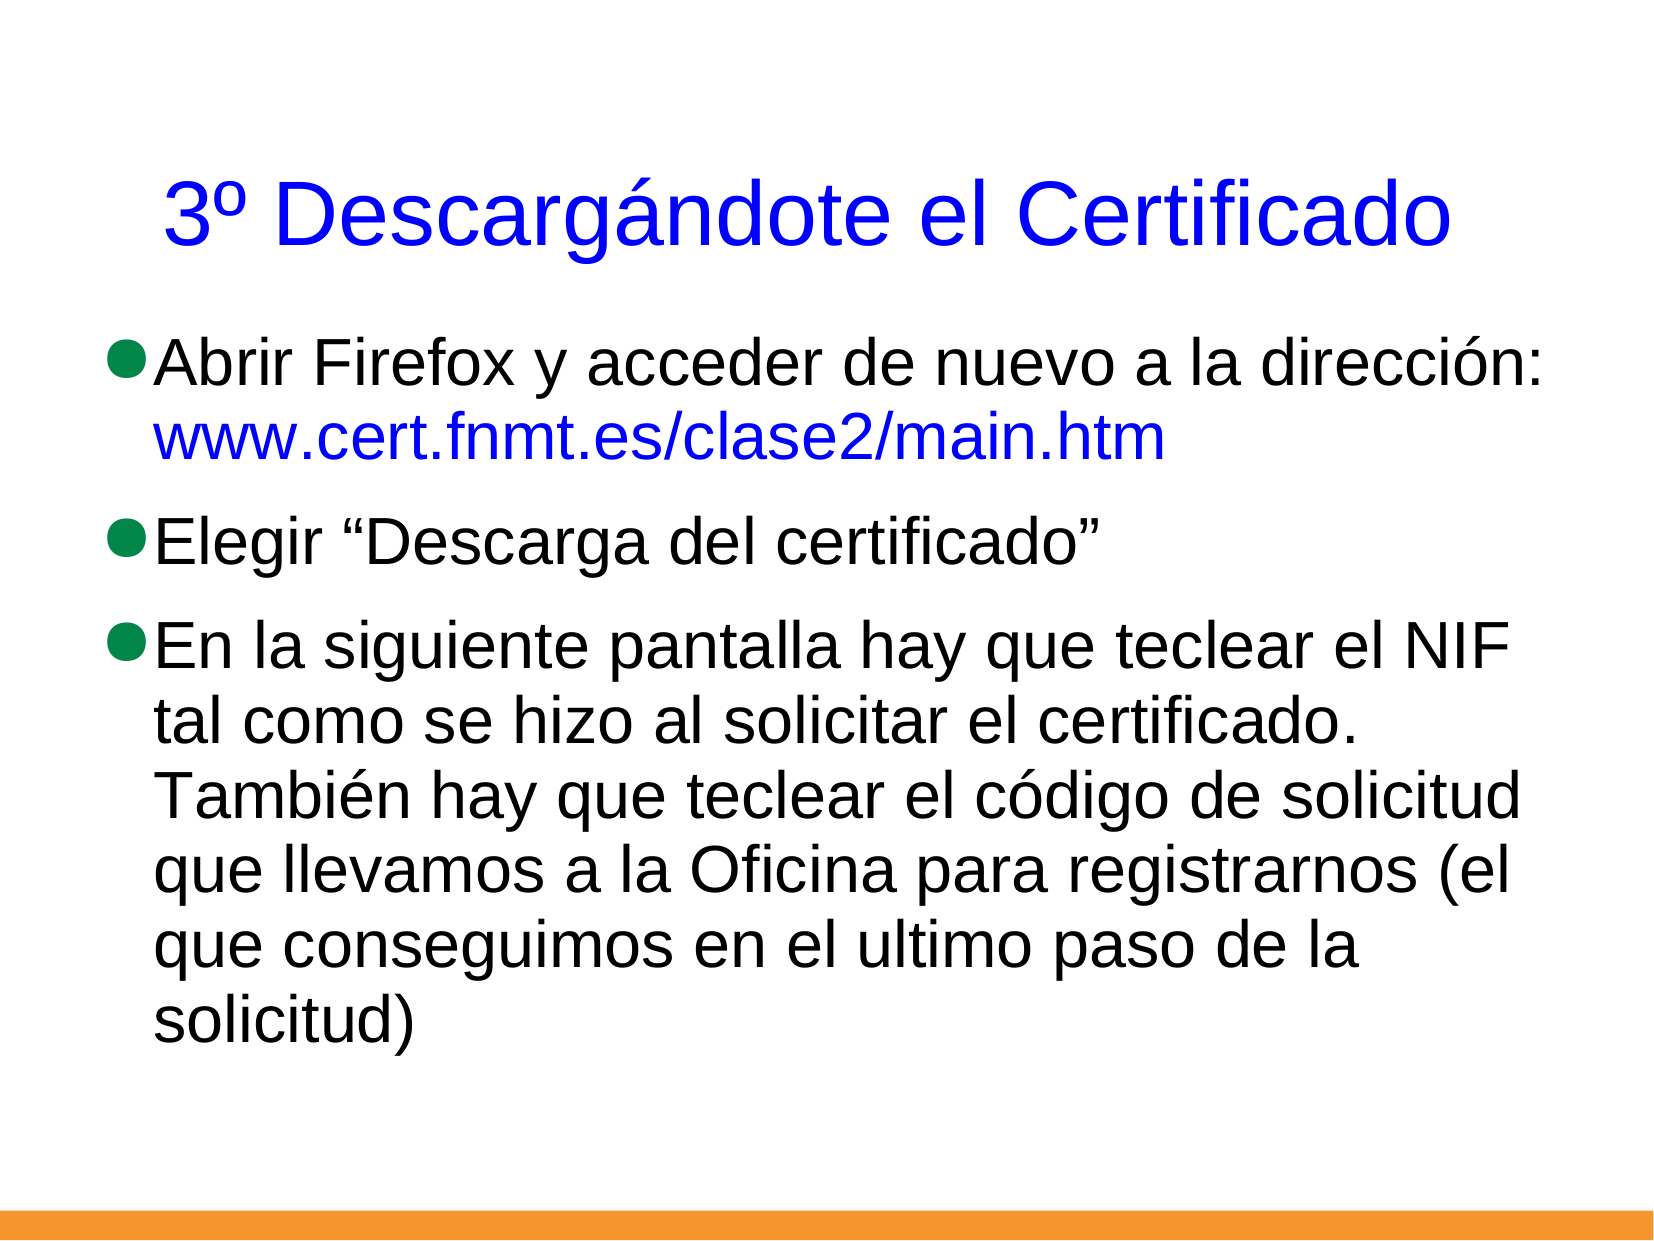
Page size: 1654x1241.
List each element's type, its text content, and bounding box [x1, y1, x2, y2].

list Abrir Firefox y acceder de nuevo a la dirección: www.cert.fnmt.es/clase2/main.htm Elegir “Descarga del certificado” En la siguiente pantalla hay que teclear el NIF tal como se hizo al solicitar el certificado. También hay que teclear el código de solicitud que llevamos a la Oficina para registrarnos (el que conseguimos en el ultimo paso de la solicitud) [82, 324, 1571, 1109]
title 3º Descargándote el Certificado [65, 161, 1554, 266]
